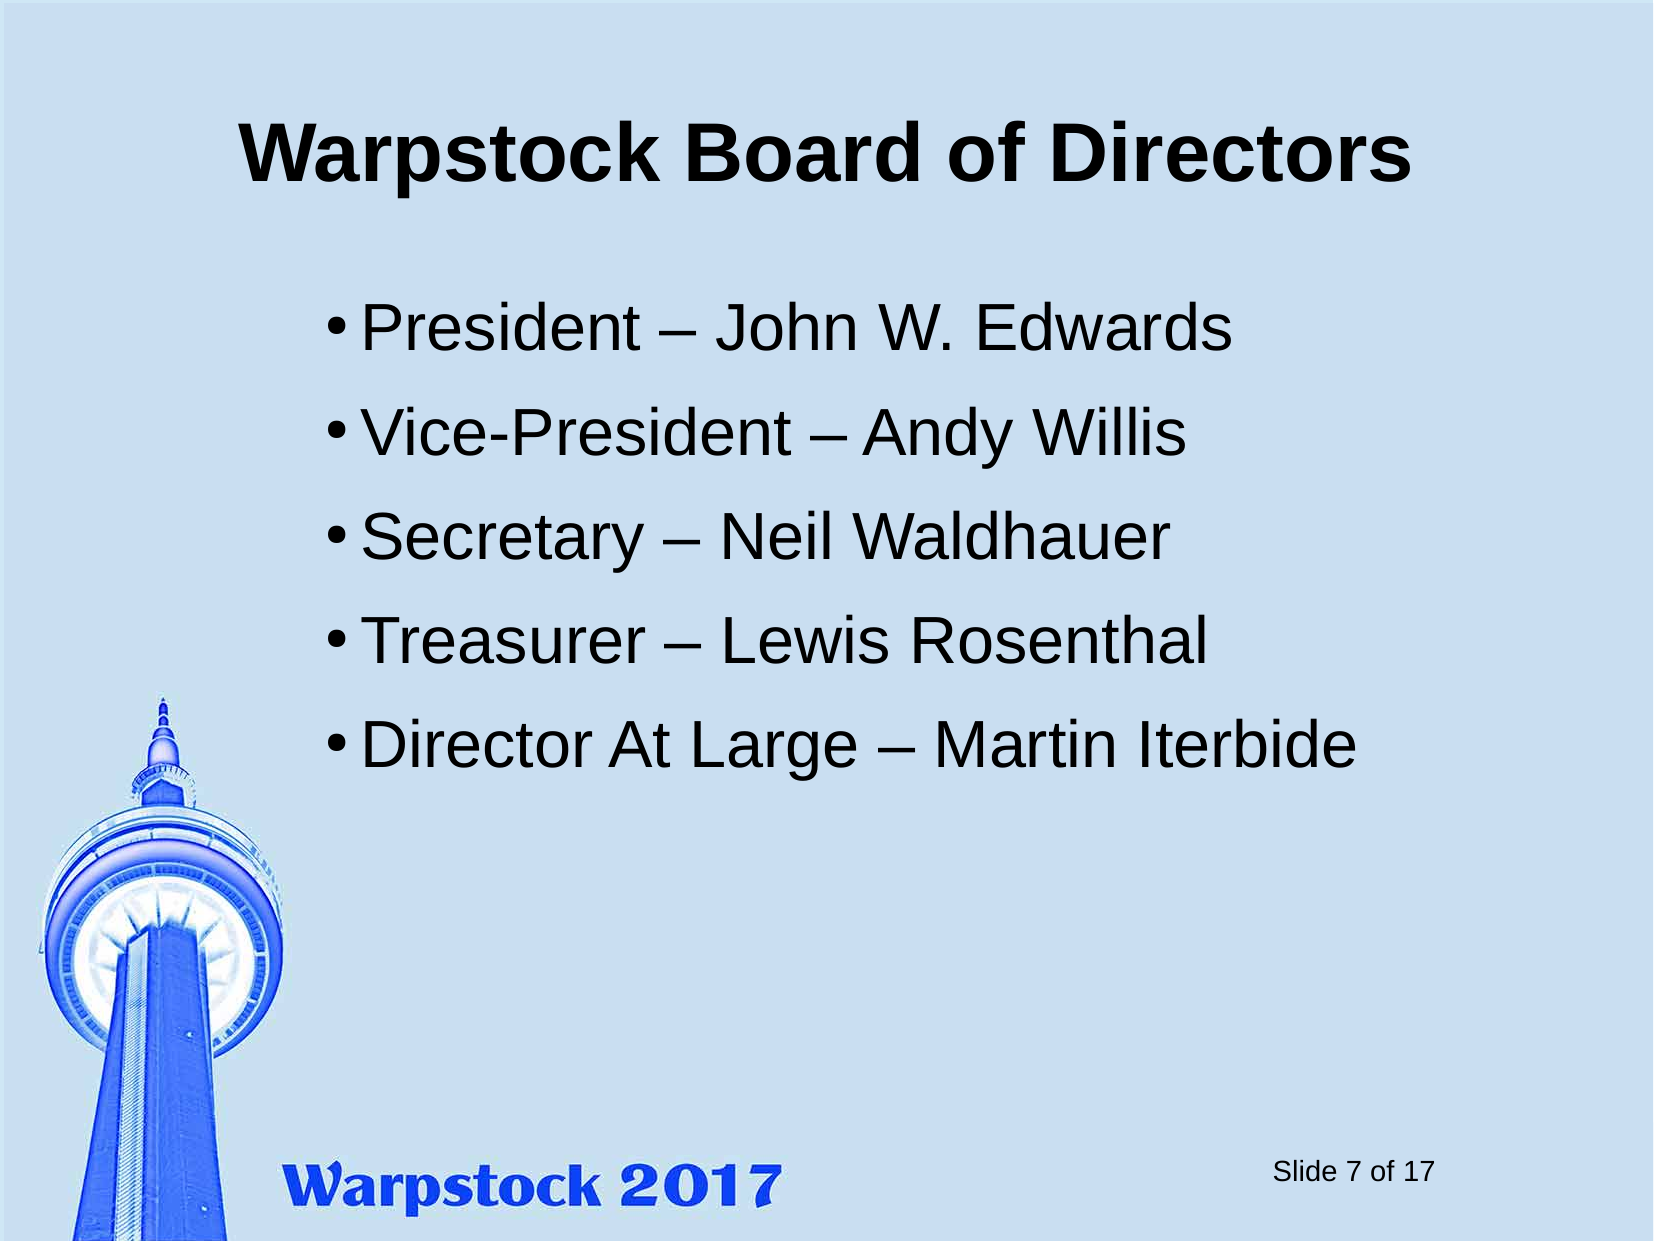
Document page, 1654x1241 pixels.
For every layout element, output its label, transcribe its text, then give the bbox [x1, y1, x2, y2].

picture [4, 3, 1654, 1241]
title Warpstock Board of Directors [82, 49, 1571, 257]
list President – John W. Edwards Vice-President – Andy Willis Secretary – Neil Waldhauer Treasurer – Lewis Rosenthal Director At Large – Martin Iterbide [324, 290, 1571, 1010]
